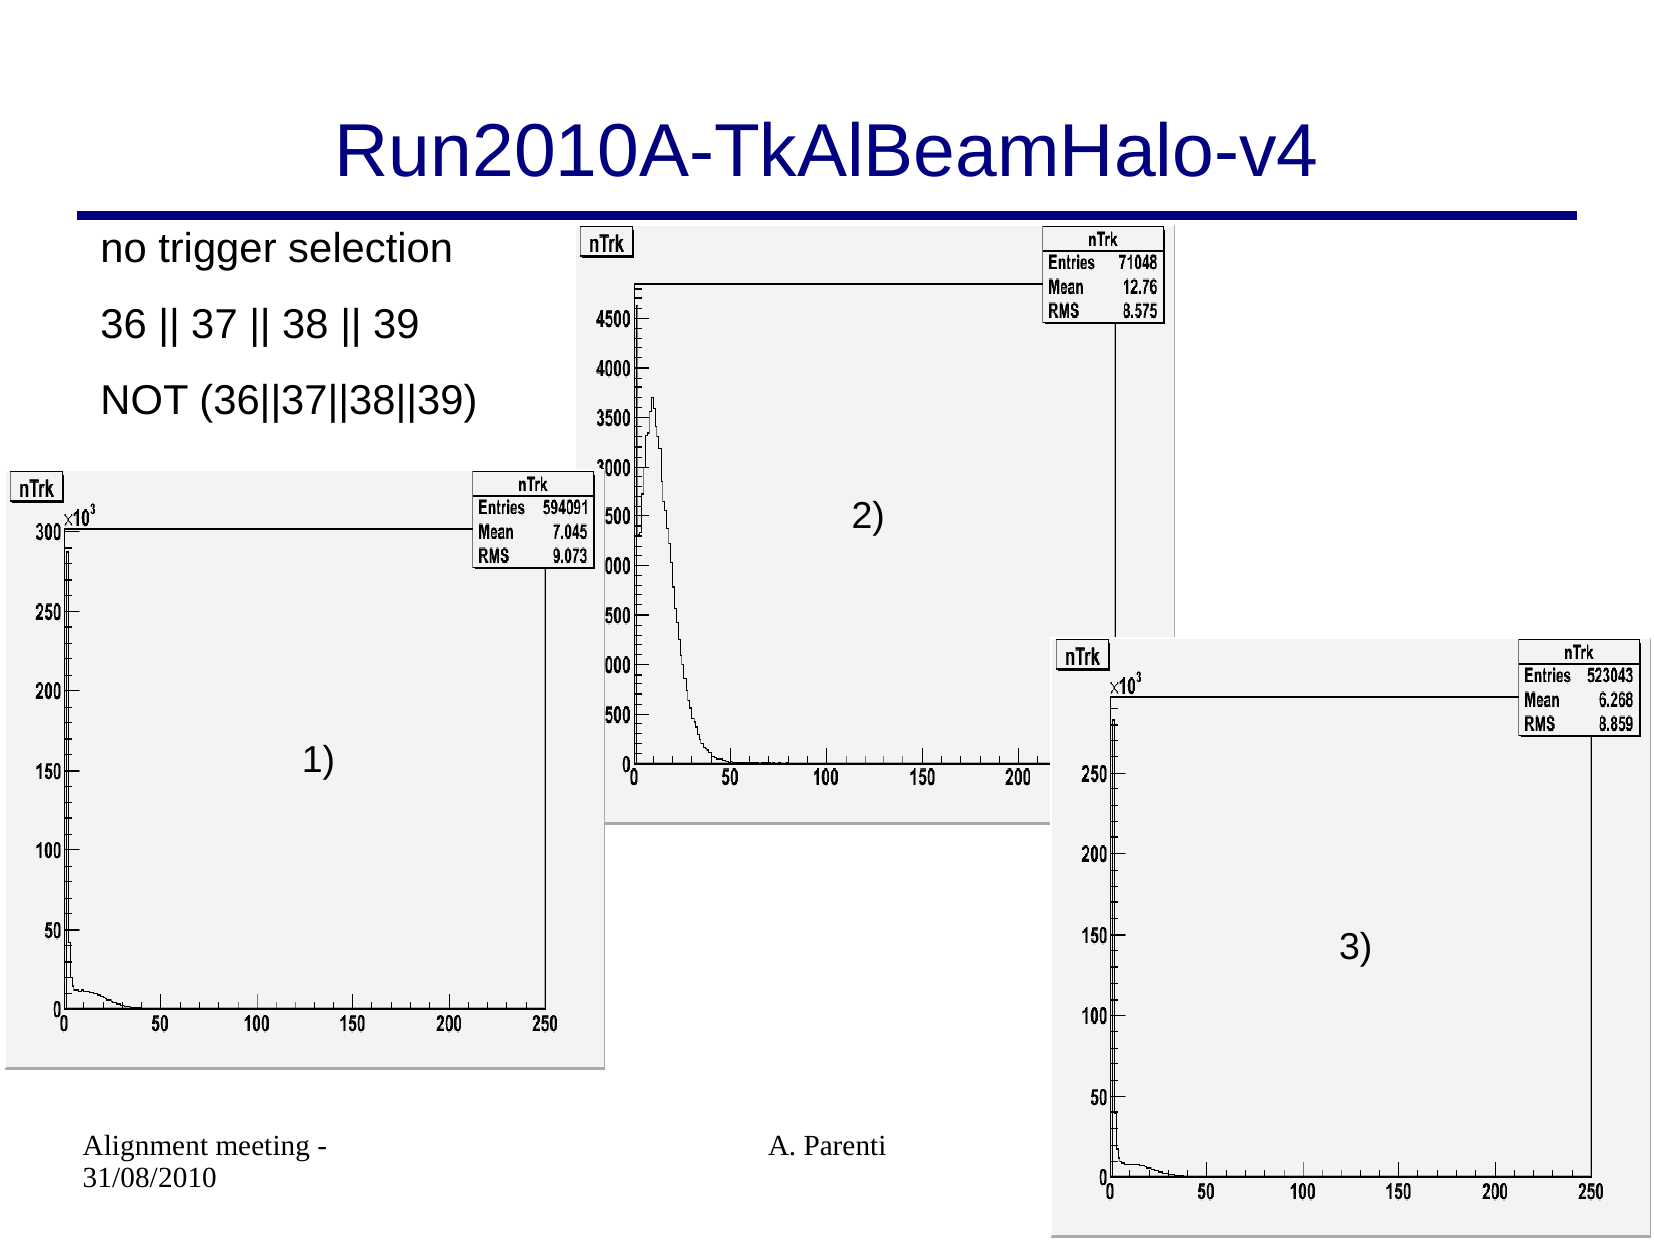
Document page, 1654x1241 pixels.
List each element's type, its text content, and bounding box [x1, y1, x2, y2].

title Run2010A-TkAlBeamHalo-v4 [82, 75, 1571, 226]
text_box 2) [836, 487, 900, 545]
text_box 3) [1324, 918, 1388, 976]
text_box 1) [287, 730, 351, 788]
picture [4, 224, 1651, 1238]
list no trigger selection 36 || 37 || 38 || 39 NOT (36||37||38||39) [82, 225, 574, 469]
list no trigger selection 36 || 37 || 38 || 39 NOT (36||37||38||39) [82, 826, 809, 1109]
